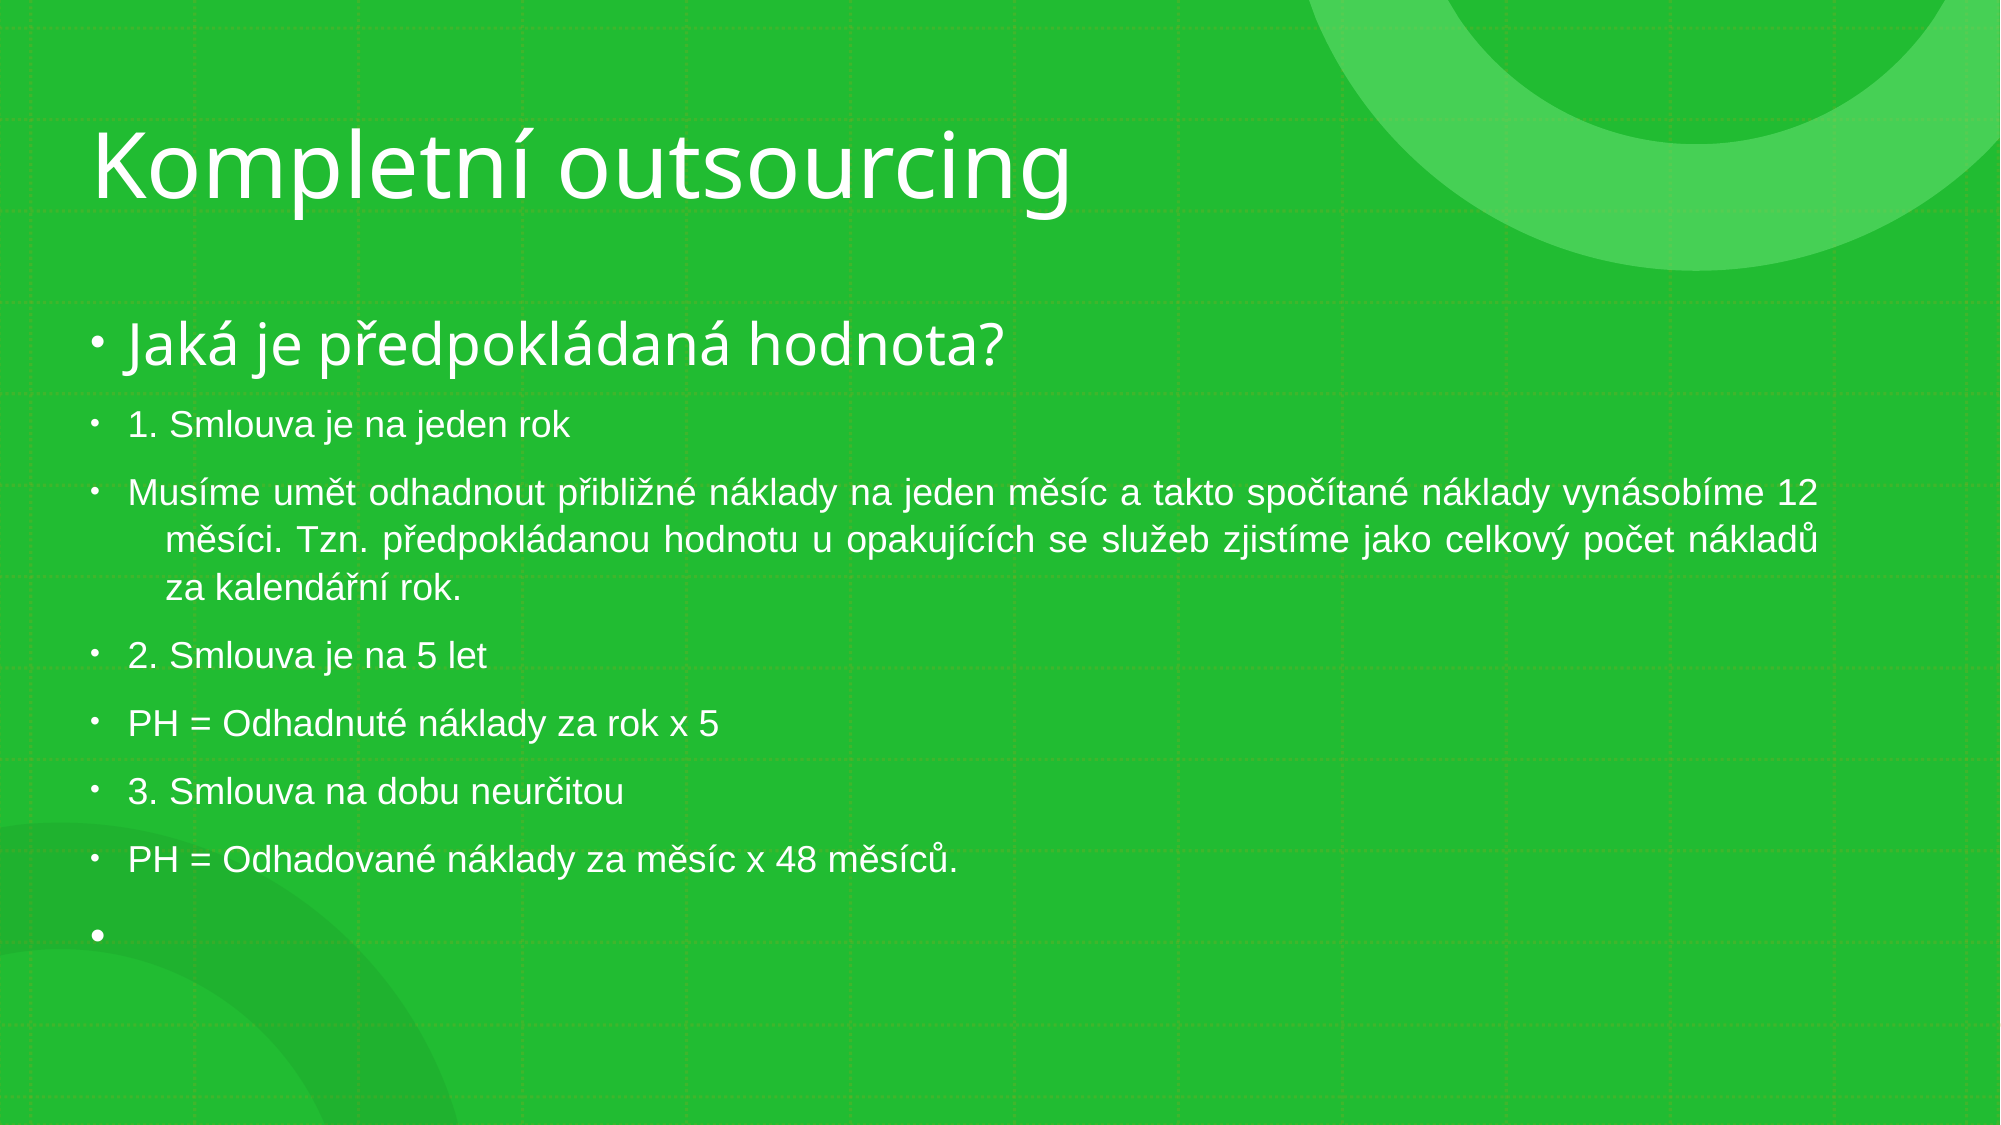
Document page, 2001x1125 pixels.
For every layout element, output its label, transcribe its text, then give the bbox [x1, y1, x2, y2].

list Jaká je předpokládaná hodnota? 1. Smlouva je na jeden rok Musíme umět odhadnout přibližné náklady na jeden měsíc a takto spočítané náklady vynásobíme 12 měsíci. Tzn. předpokládanou hodnotu u opakujících se služeb zjistíme jako celkový počet nákladů za kalendářní rok. 2. Smlouva je na 5 let PH = Odhadnuté náklady za rok x 5 3. Smlouva na dobu neurčitou PH = Odhadované náklady za měsíc x 48 měsíců. [75, 299, 1835, 1014]
title Kompletní outsourcing [75, 59, 1835, 278]
